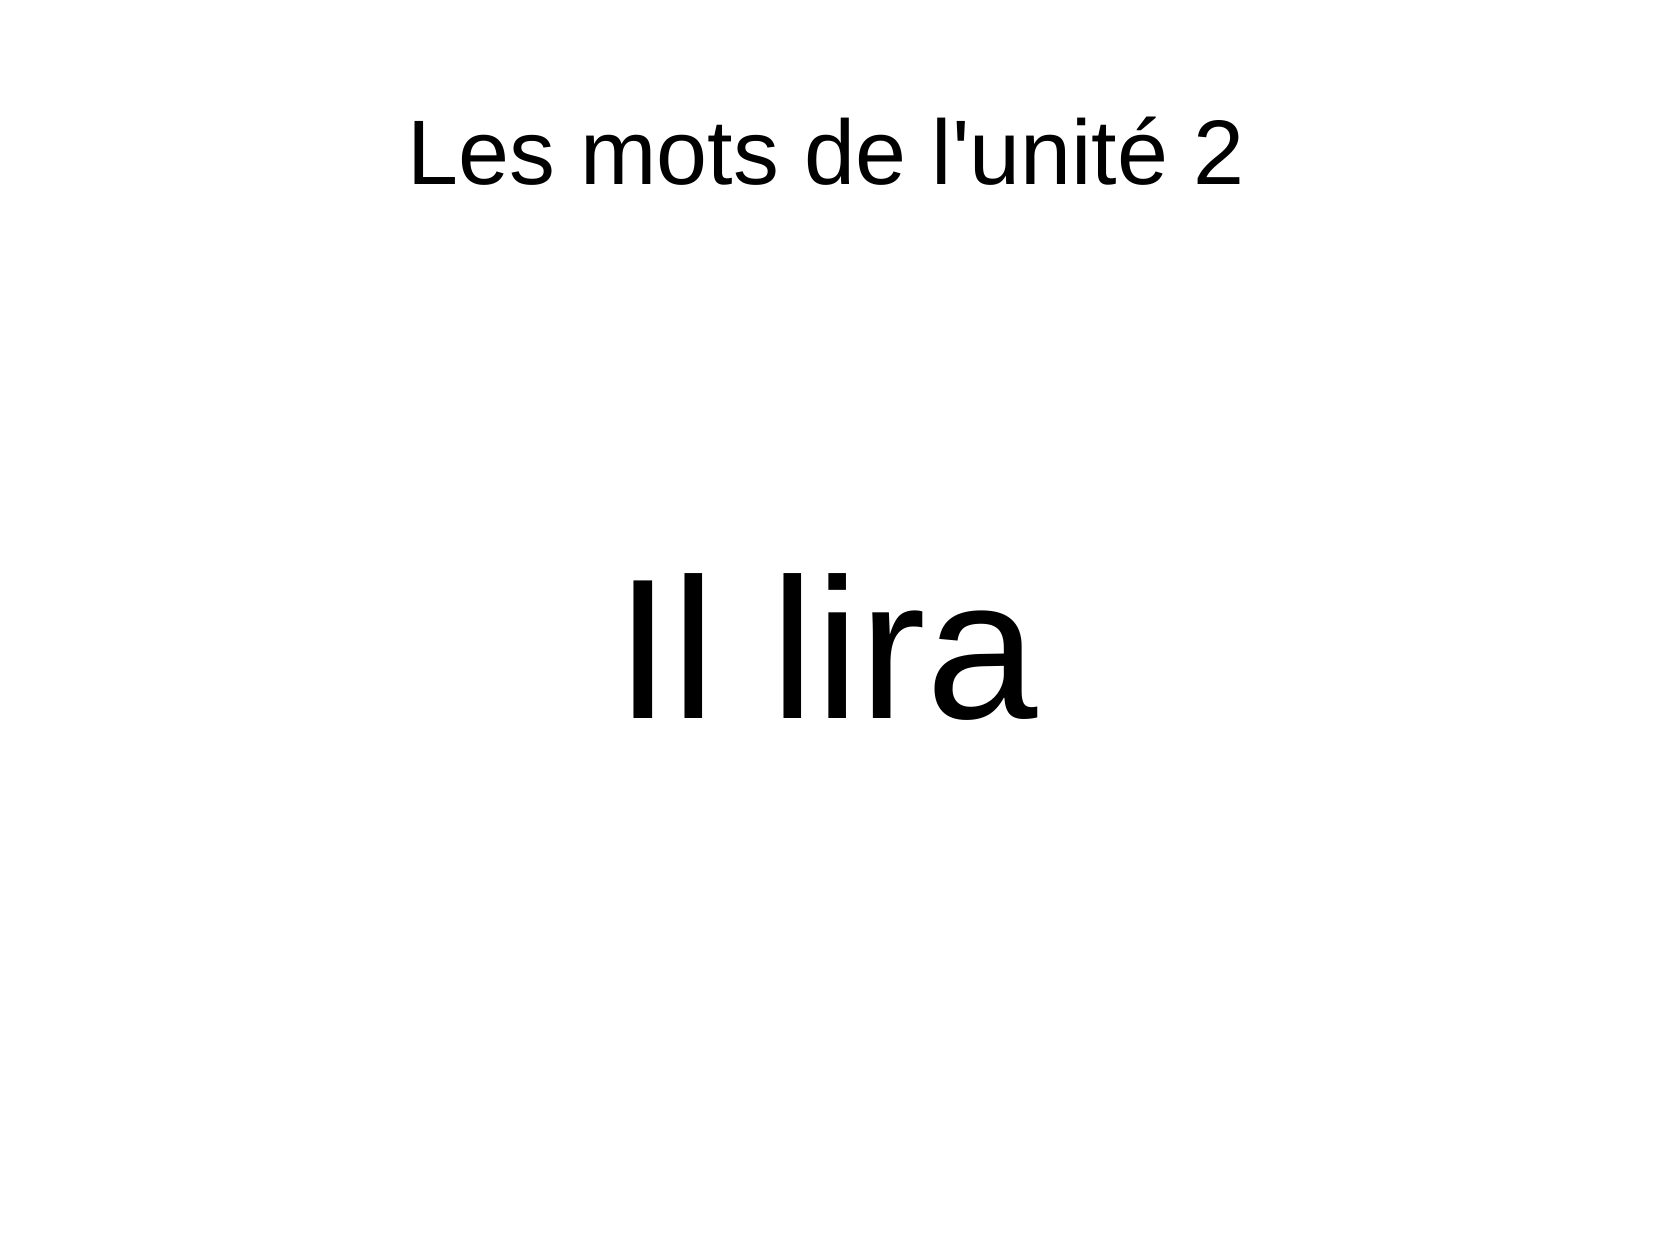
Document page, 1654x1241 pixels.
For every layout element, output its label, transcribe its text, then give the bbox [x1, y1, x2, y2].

subtitle Il lira [82, 290, 1571, 1010]
title Les mots de l'unité 2 [82, 49, 1571, 257]
